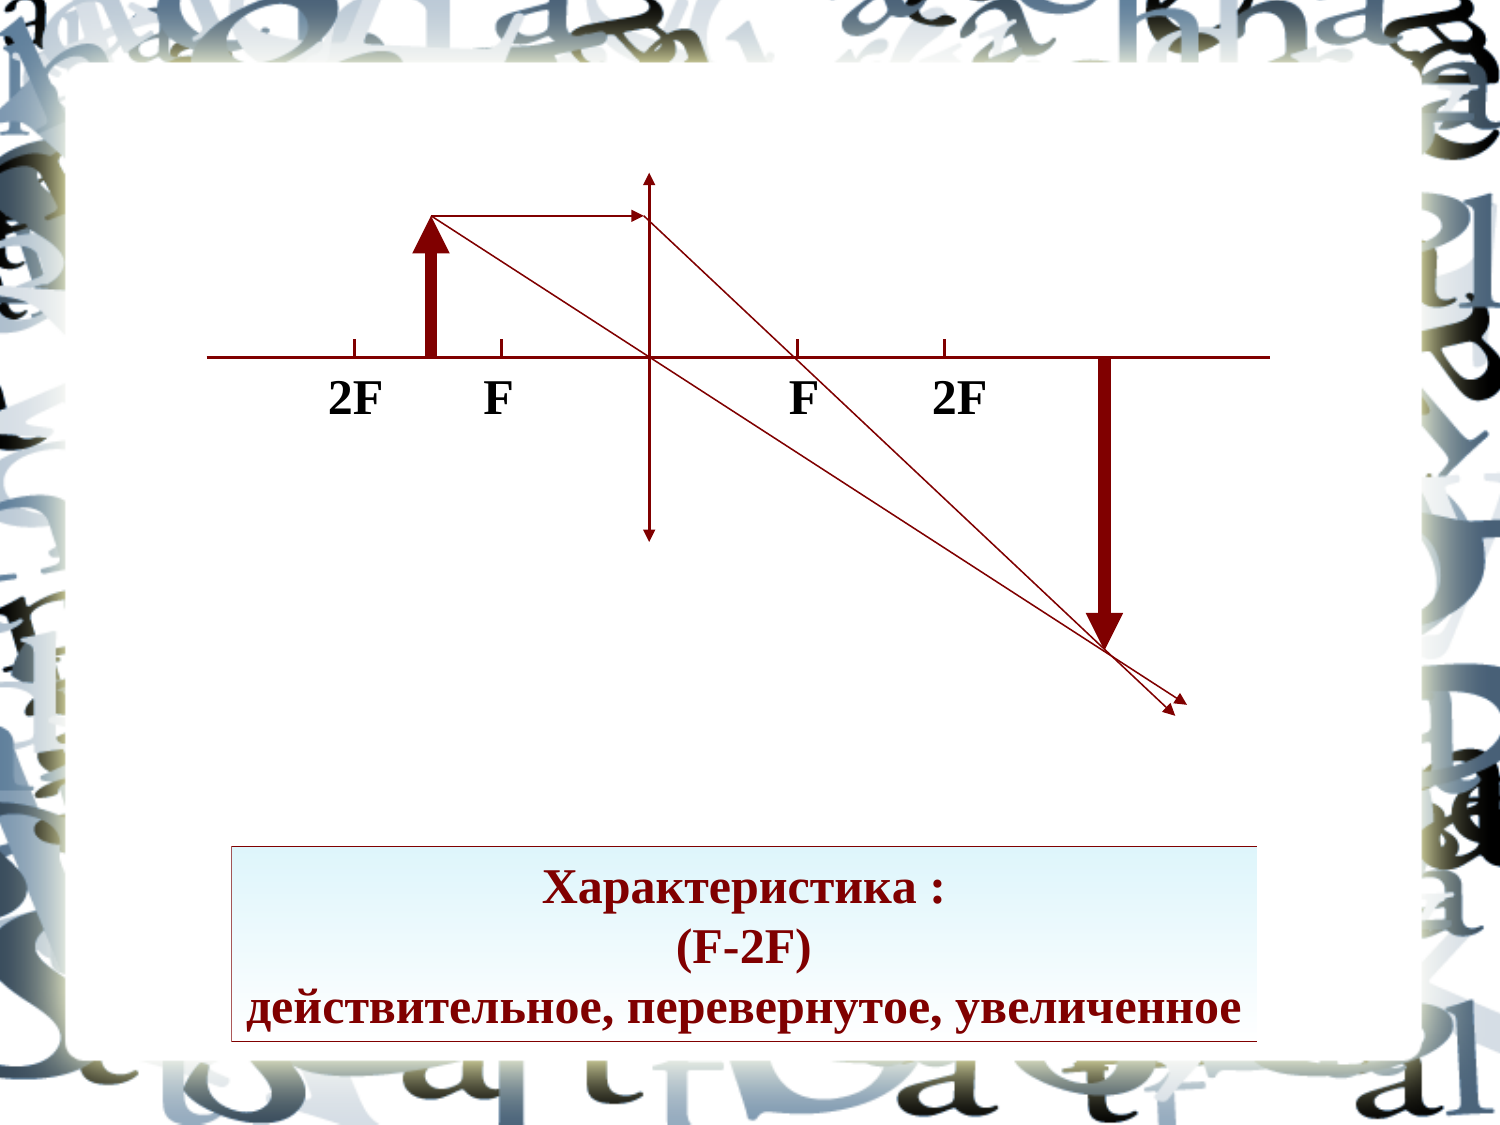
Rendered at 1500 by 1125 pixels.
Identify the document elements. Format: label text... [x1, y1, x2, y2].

text_box 2F F F 2F [797, 357, 1003, 433]
text_box 2F F F 2F [653, 357, 872, 433]
picture [0, 0, 1500, 1125]
text_box 2F F F 2F [313, 357, 763, 433]
text_box Характеристика : (F-2F) действительное, перевернутое, увеличенное [231, 846, 1257, 1042]
